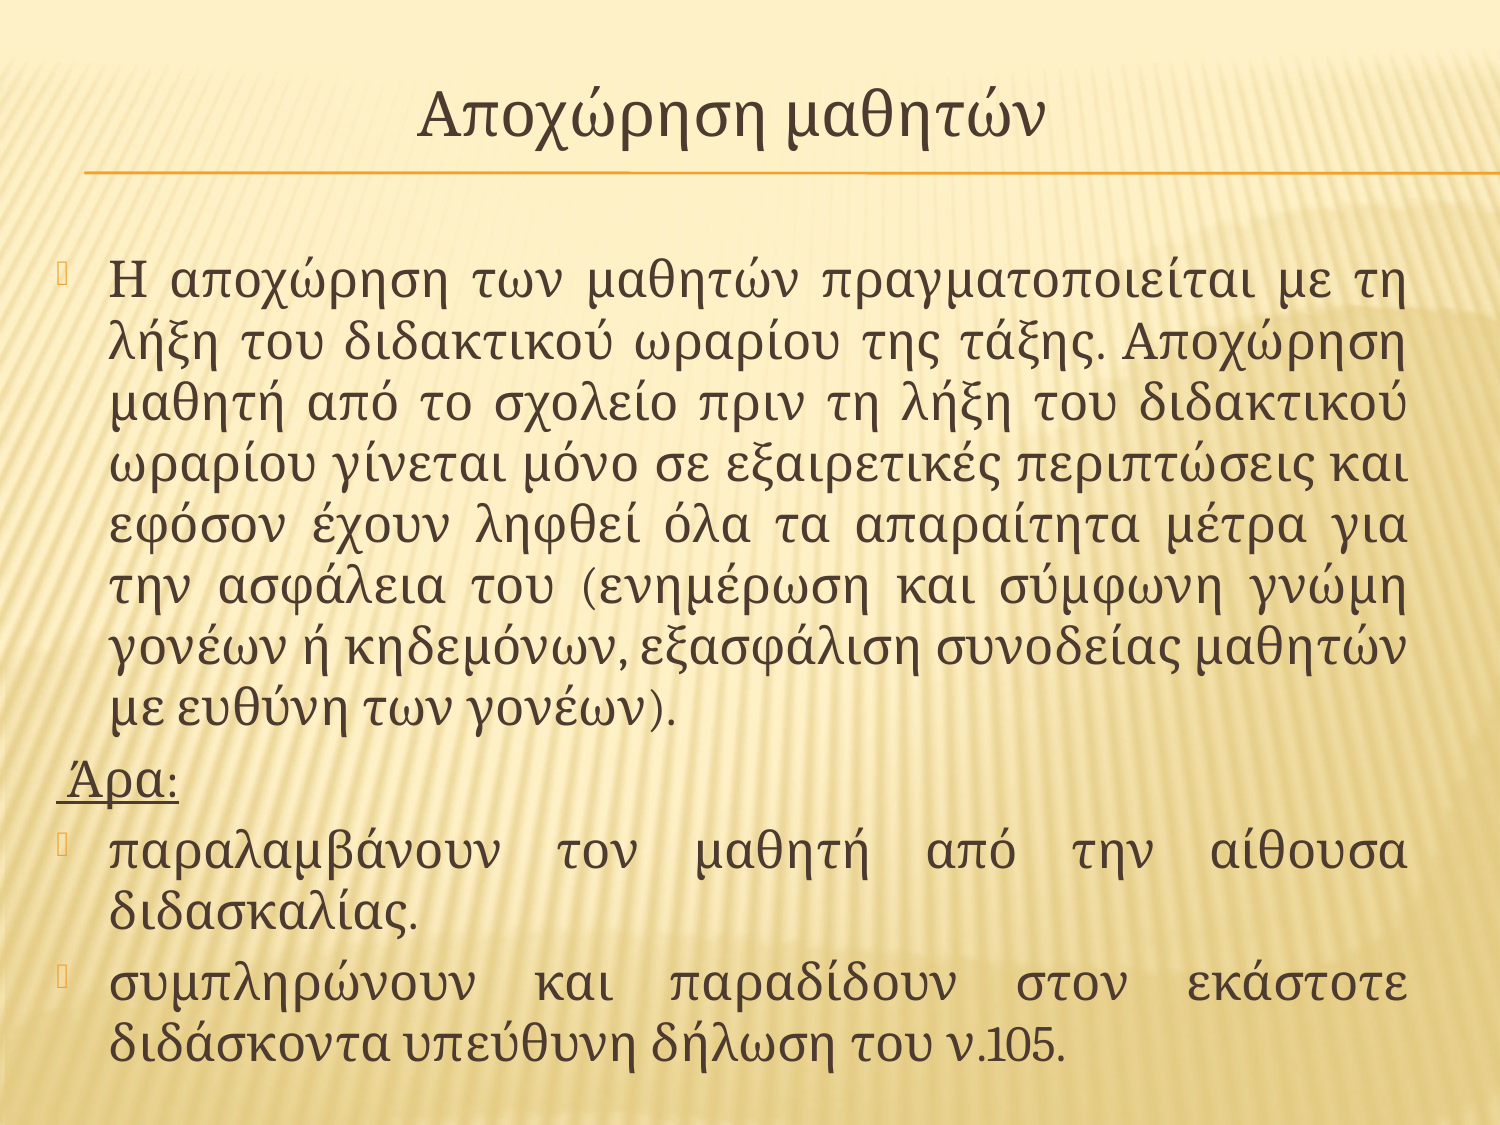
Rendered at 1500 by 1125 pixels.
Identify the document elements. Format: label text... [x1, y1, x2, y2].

list Αποχώρηση μαθητών Η αποχώρηση των μαθητών πραγματοποιείται με τη λήξη του διδακτικού ωραρίου της τάξης. Αποχώρηση μαθητή από το σχολείο πριν τη λήξη του διδακτικού ωραρίου γίνεται μόνο σε εξαιρετικές περιπτώσεις και εφόσον έχουν ληφθεί όλα τα απαραίτητα μέτρα για την ασφάλεια του (ενημέρωση και σύμφωνη γνώμη γονέων ή κηδεμόνων, εξασφάλιση συνοδείας μαθητών με ευθύνη των γονέων). Άρα: παραλαμβάνουν τον μαθητή από την αίθουσα διδασκαλίας. συμπληρώνουν και παραδίδουν στον εκάστοτε διδάσκοντα υπεύθυνη δήλωση του ν.105. [41, 66, 1425, 1094]
picture [0, 0, 1500, 1125]
